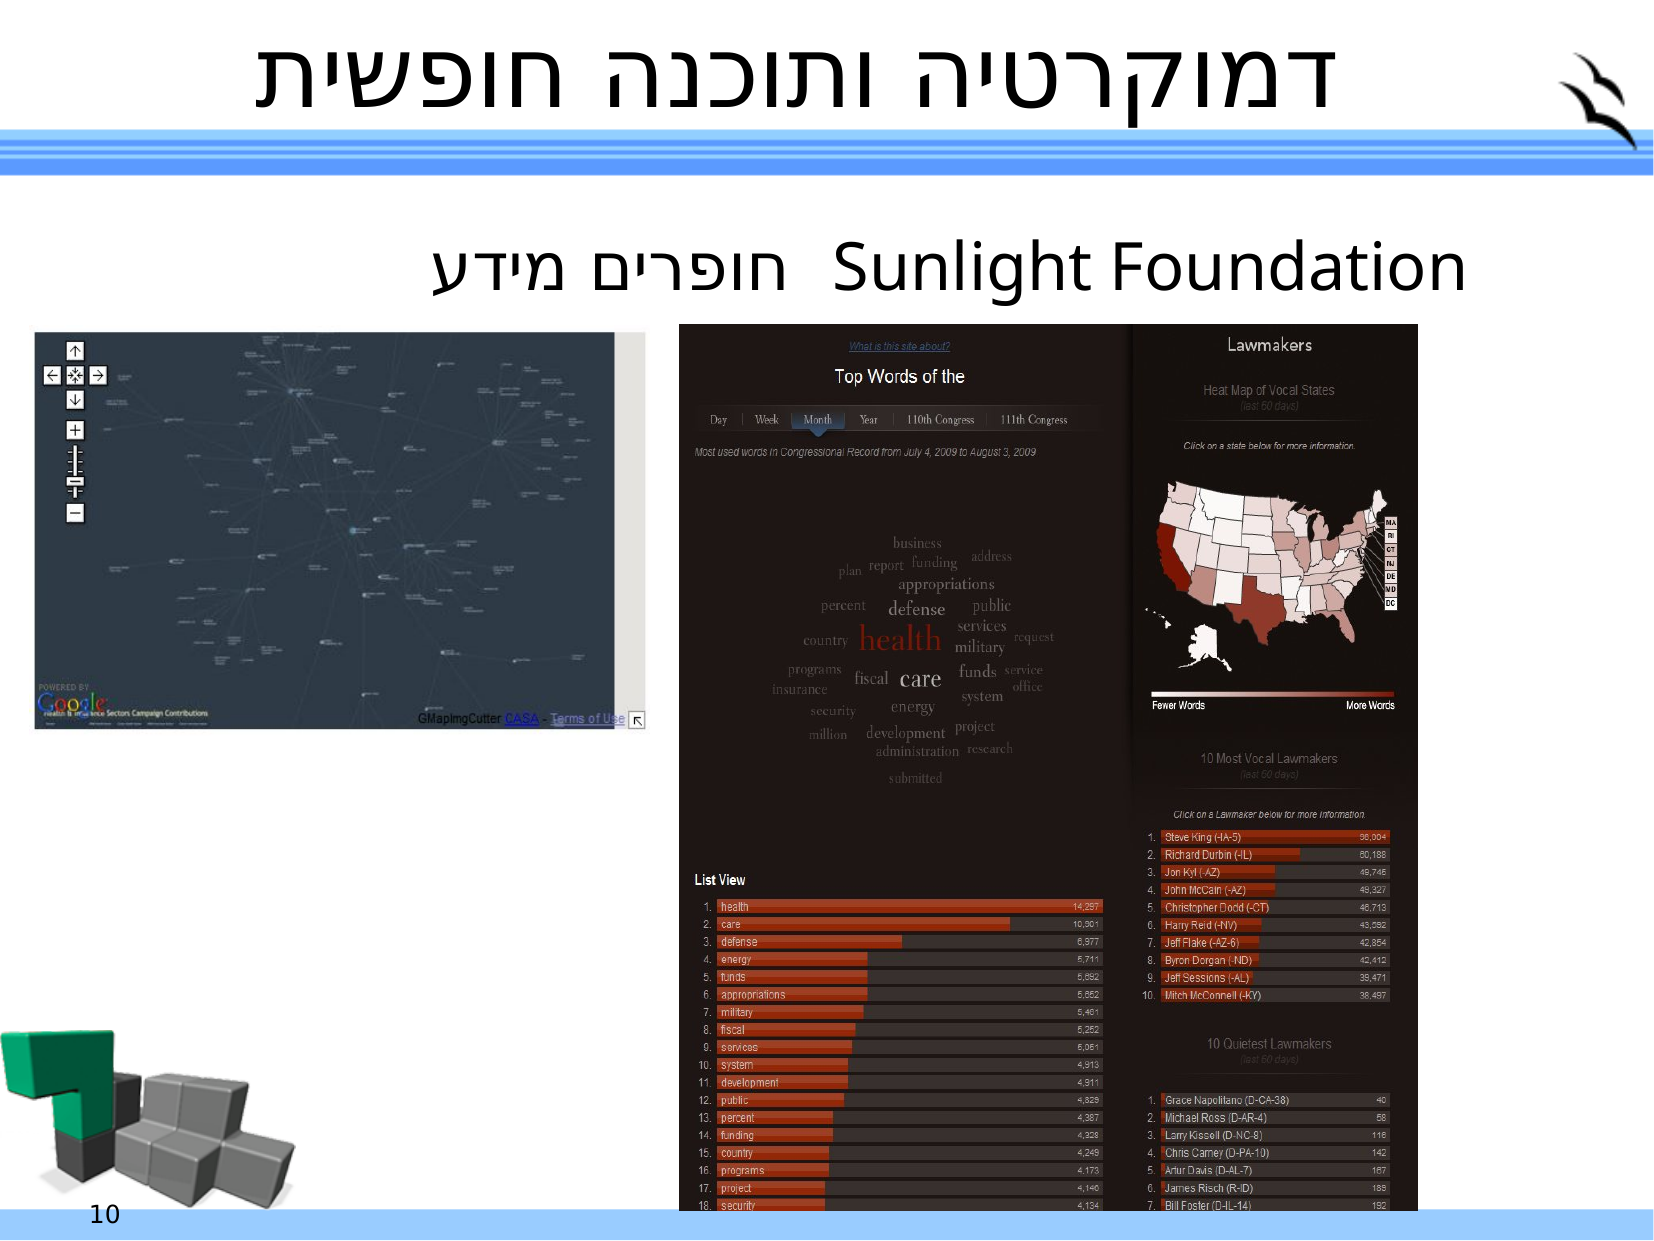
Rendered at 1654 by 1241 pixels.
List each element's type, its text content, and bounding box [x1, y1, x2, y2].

picture [29, 325, 650, 739]
picture [679, 324, 1418, 1211]
list Sunlight Foundation חופרים מידע [75, 218, 1488, 1174]
picture [0, 1030, 296, 1211]
title דמוקרטיה ותוכנה חופשית [92, 19, 1505, 126]
picture [0, 47, 1654, 180]
